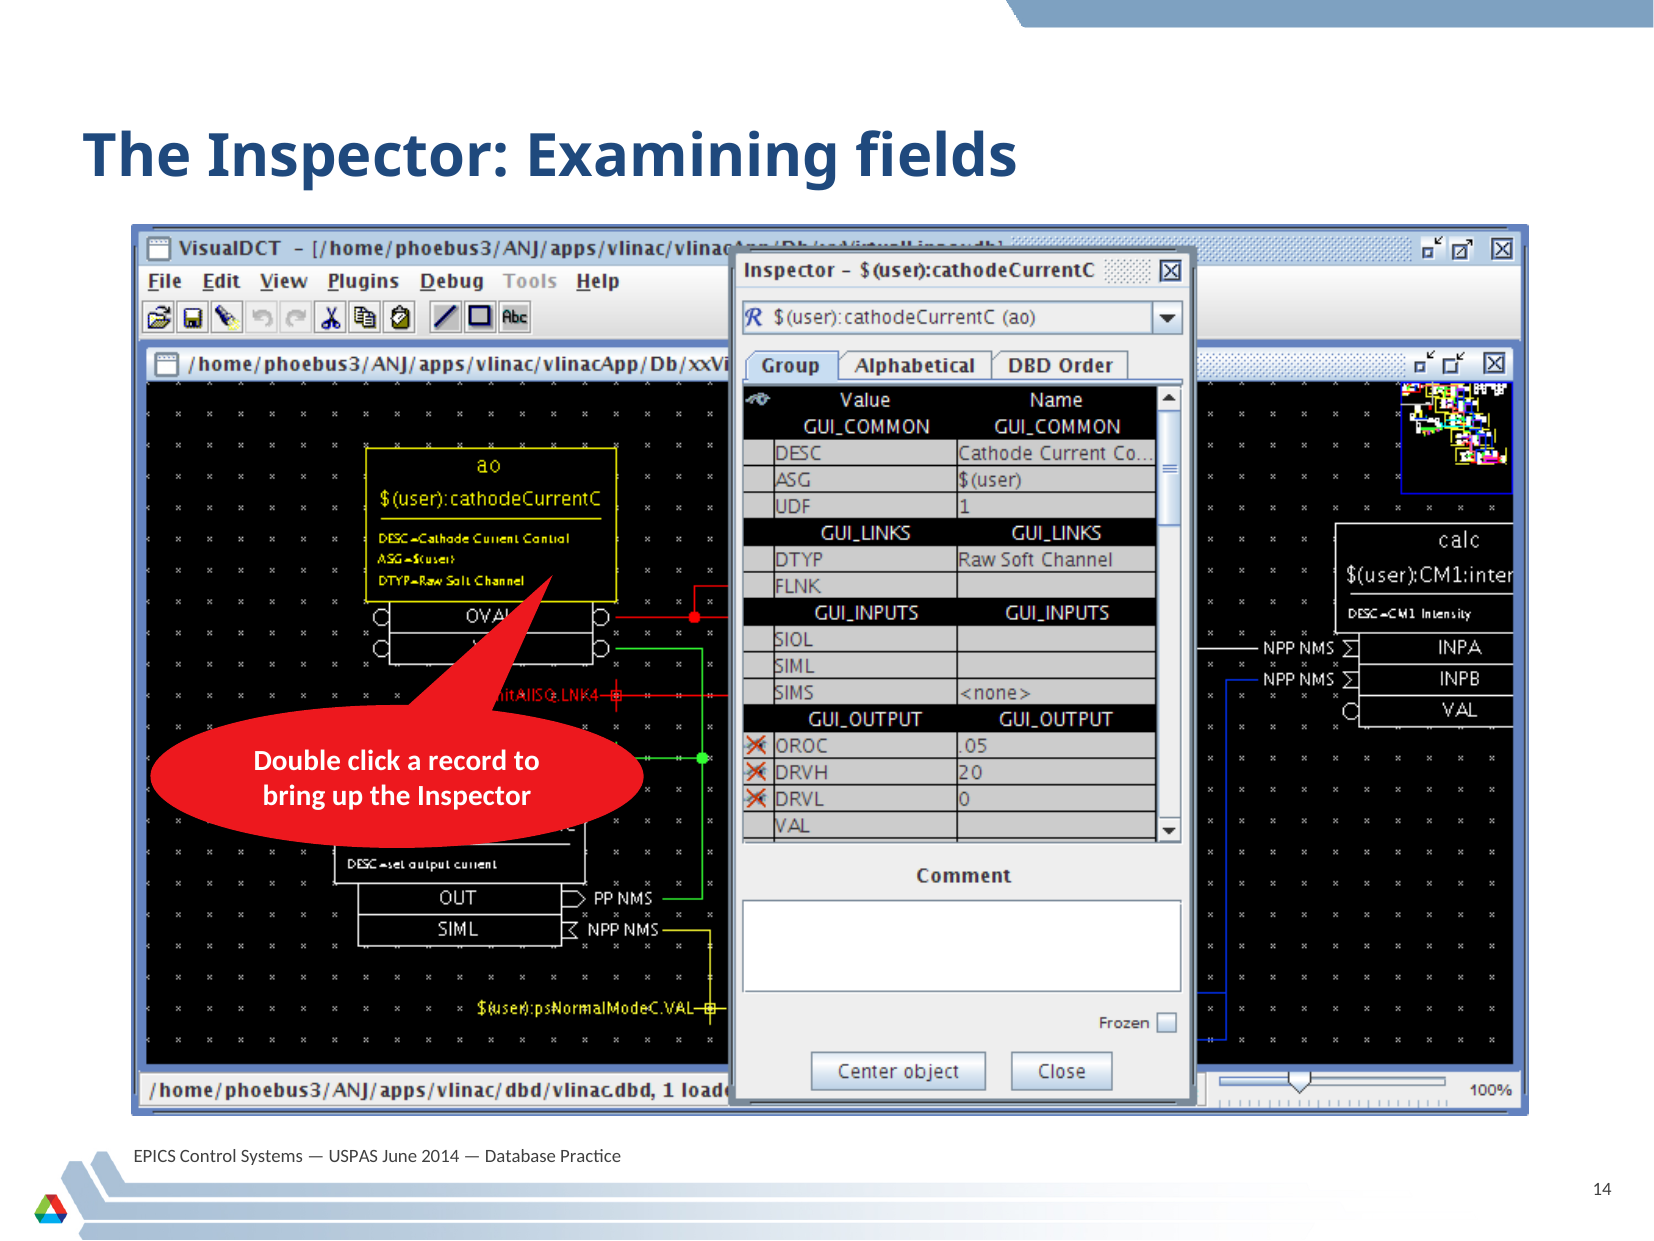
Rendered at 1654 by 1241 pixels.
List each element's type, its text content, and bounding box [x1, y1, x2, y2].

picture [0, 0, 1654, 29]
picture [131, 224, 1529, 1116]
picture [0, 1143, 1654, 1240]
text_box Double click a record to bring up the Inspector [150, 574, 644, 848]
title The Inspector: Examining fields [82, 49, 1571, 257]
